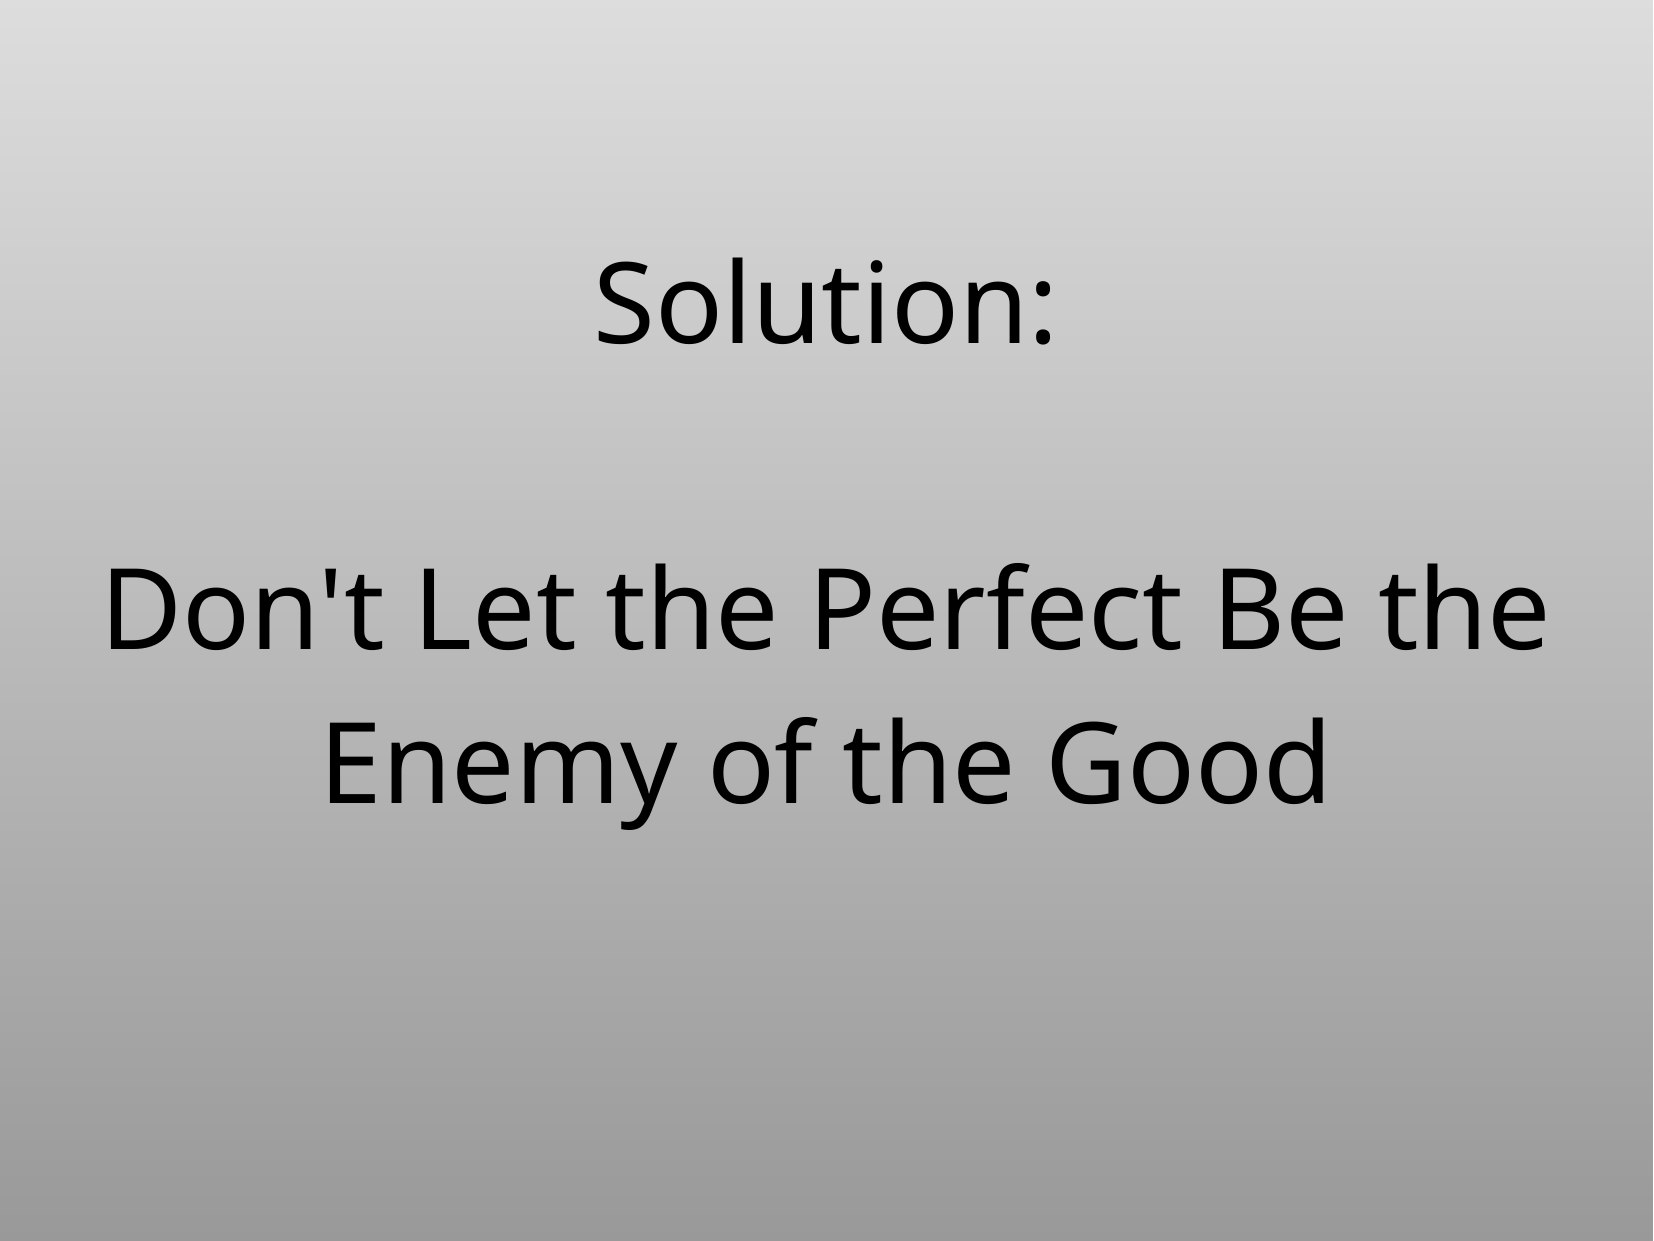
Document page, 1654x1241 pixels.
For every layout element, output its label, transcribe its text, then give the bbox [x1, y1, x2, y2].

subtitle Solution: Don't Let the Perfect Be the Enemy of the Good [82, 49, 1571, 1010]
